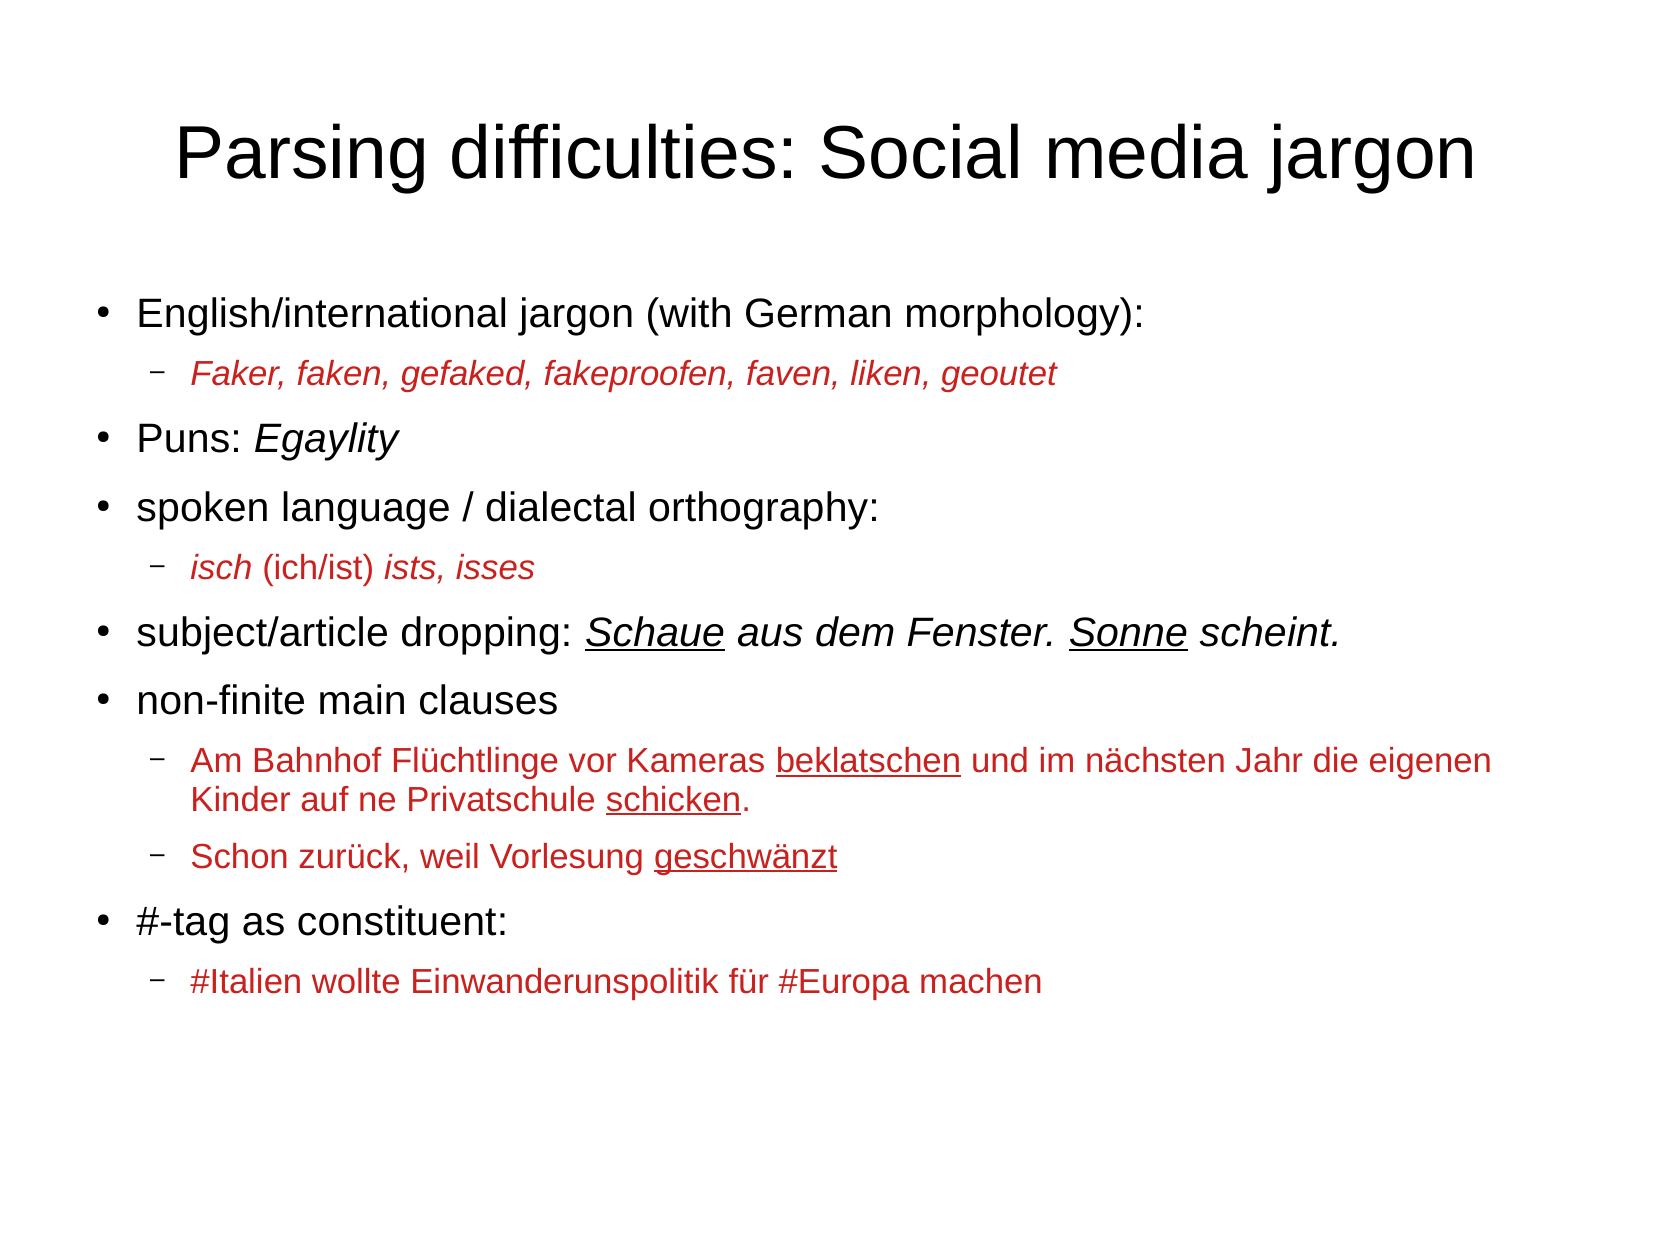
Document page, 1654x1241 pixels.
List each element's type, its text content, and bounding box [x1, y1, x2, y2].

title Parsing difficulties: Social media jargon [82, 49, 1571, 257]
list English/international jargon (with German morphology): Faker, faken, gefaked, fakeproofen, faven, liken, geoutet Puns: Egaylity spoken language / dialectal orthography: isch (ich/ist) ists, isses subject/article dropping: Schaue aus dem Fenster. Sonne scheint. non-finite main clauses Am Bahnhof Flüchtlinge vor Kameras beklatschen und im nächsten Jahr die eigenen Kinder auf ne Privatschule schicken. Schon zurück, weil Vorlesung geschwänzt #-tag as constituent: #Italien wollte Einwanderunspolitik für #Europa machen [82, 290, 1571, 1010]
